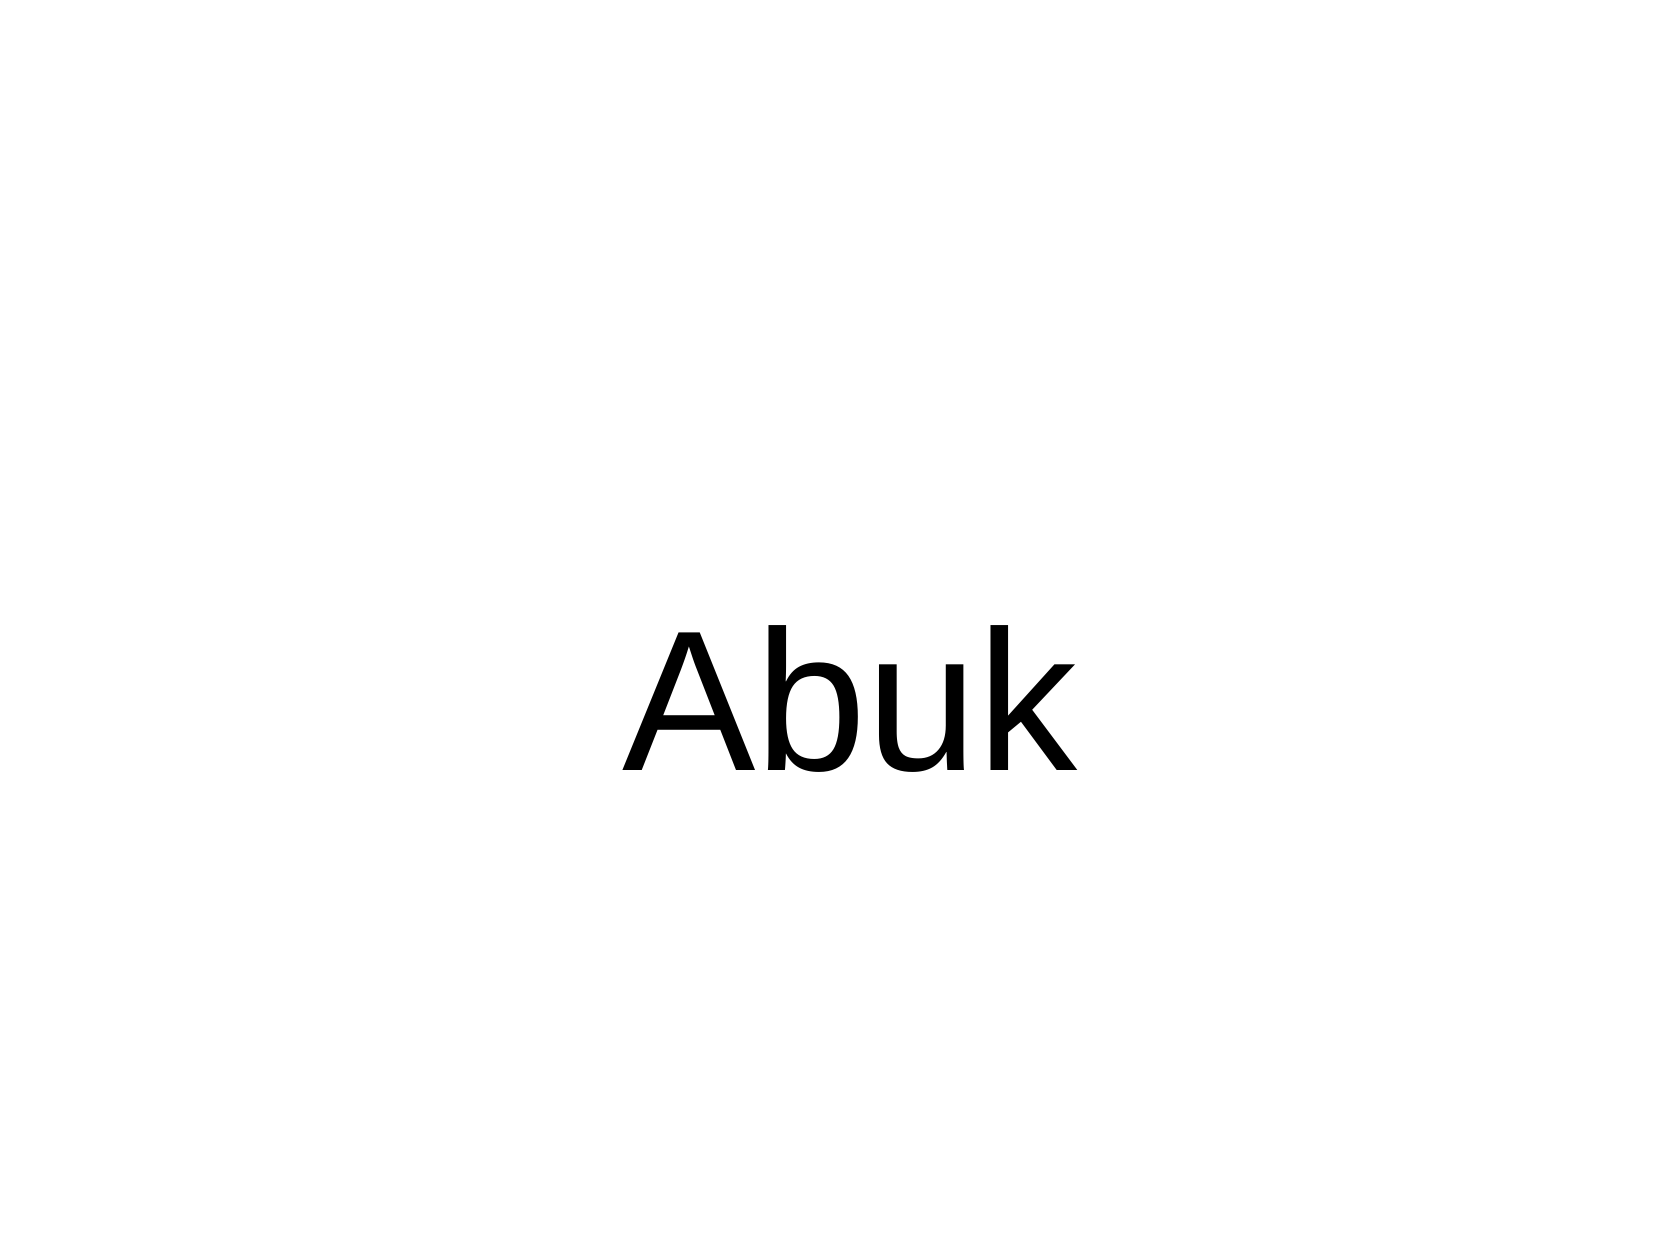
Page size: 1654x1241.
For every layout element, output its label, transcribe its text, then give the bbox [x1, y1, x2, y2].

subtitle Abuk [106, 291, 1595, 1111]
